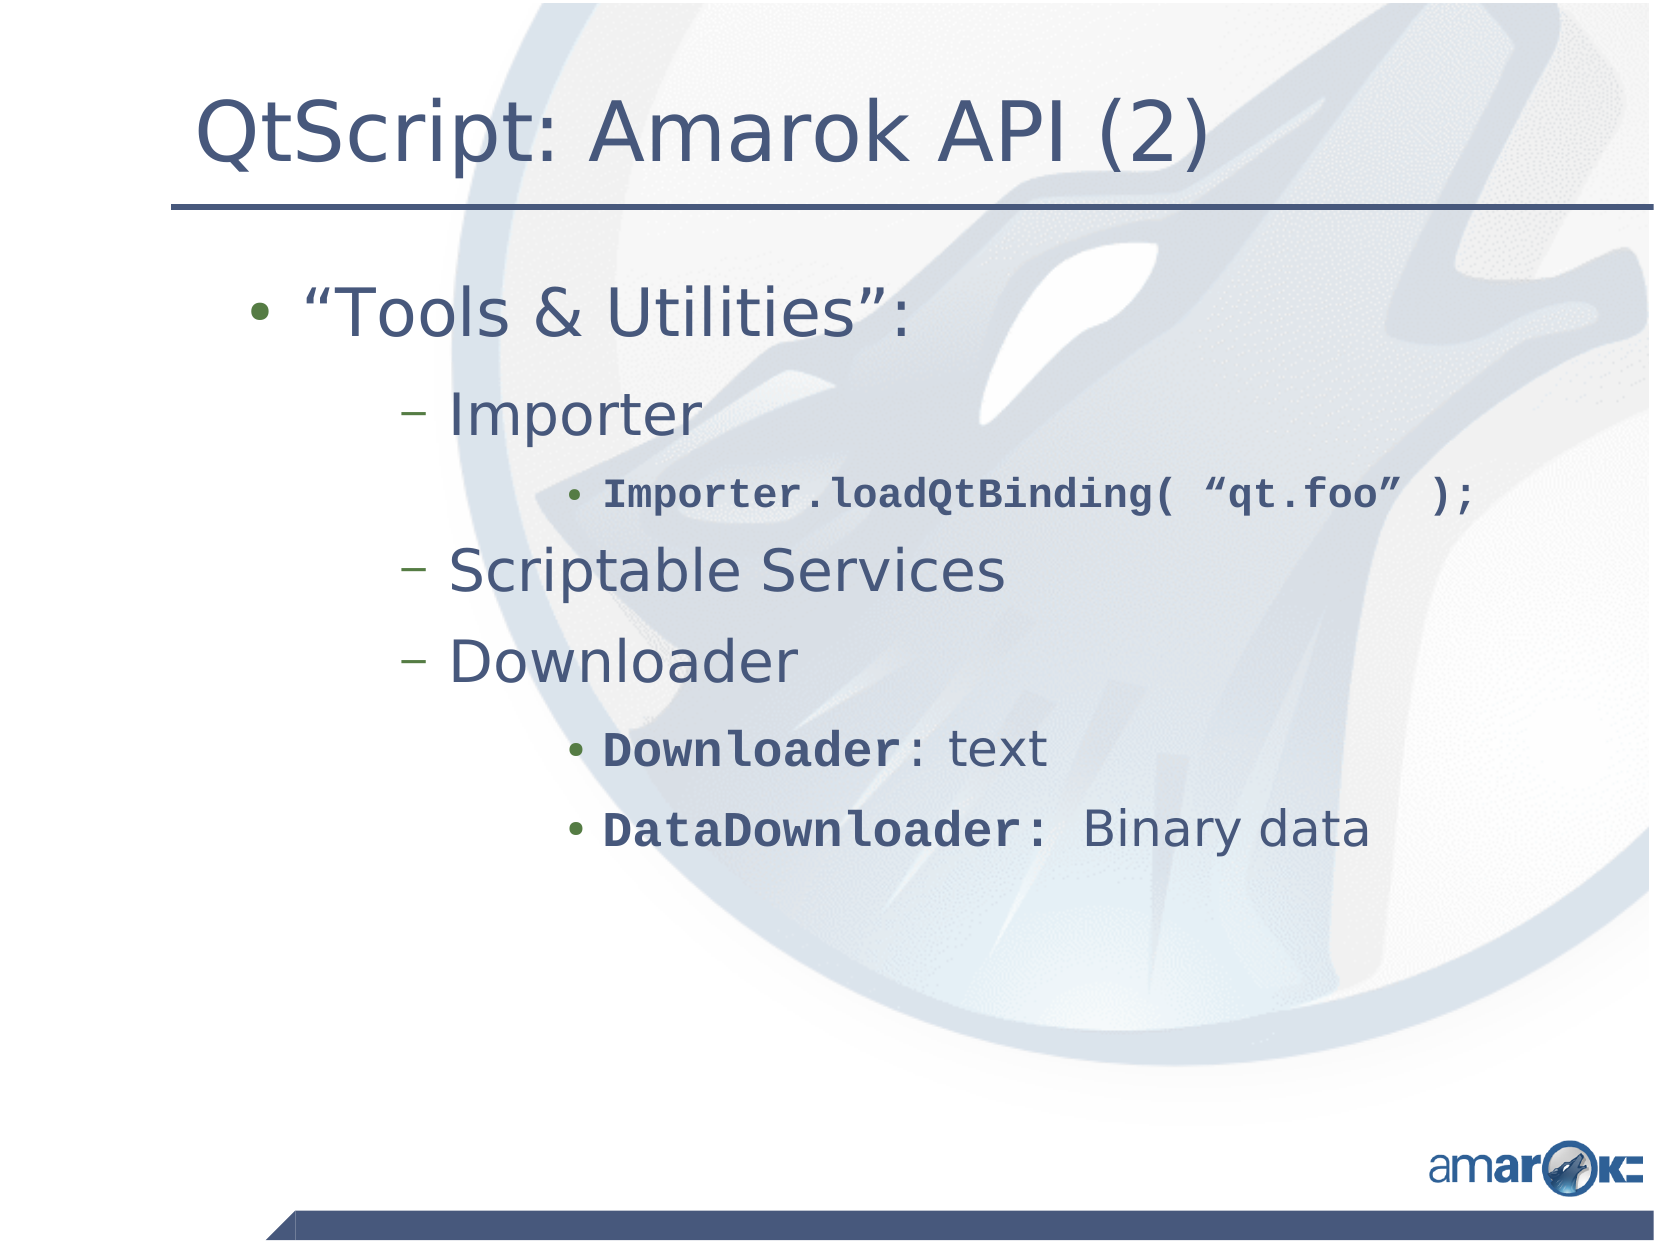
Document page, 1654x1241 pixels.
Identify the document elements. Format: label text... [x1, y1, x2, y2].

list “Tools & Utilities”: Importer Importer.loadQtBinding( “qt.foo” ); Scriptable Services Downloader Downloader: text DataDownloader: Binary data [212, 274, 1530, 1078]
picture [1417, 1127, 1652, 1210]
title QtScript: Amarok API (2) [194, 29, 1530, 237]
